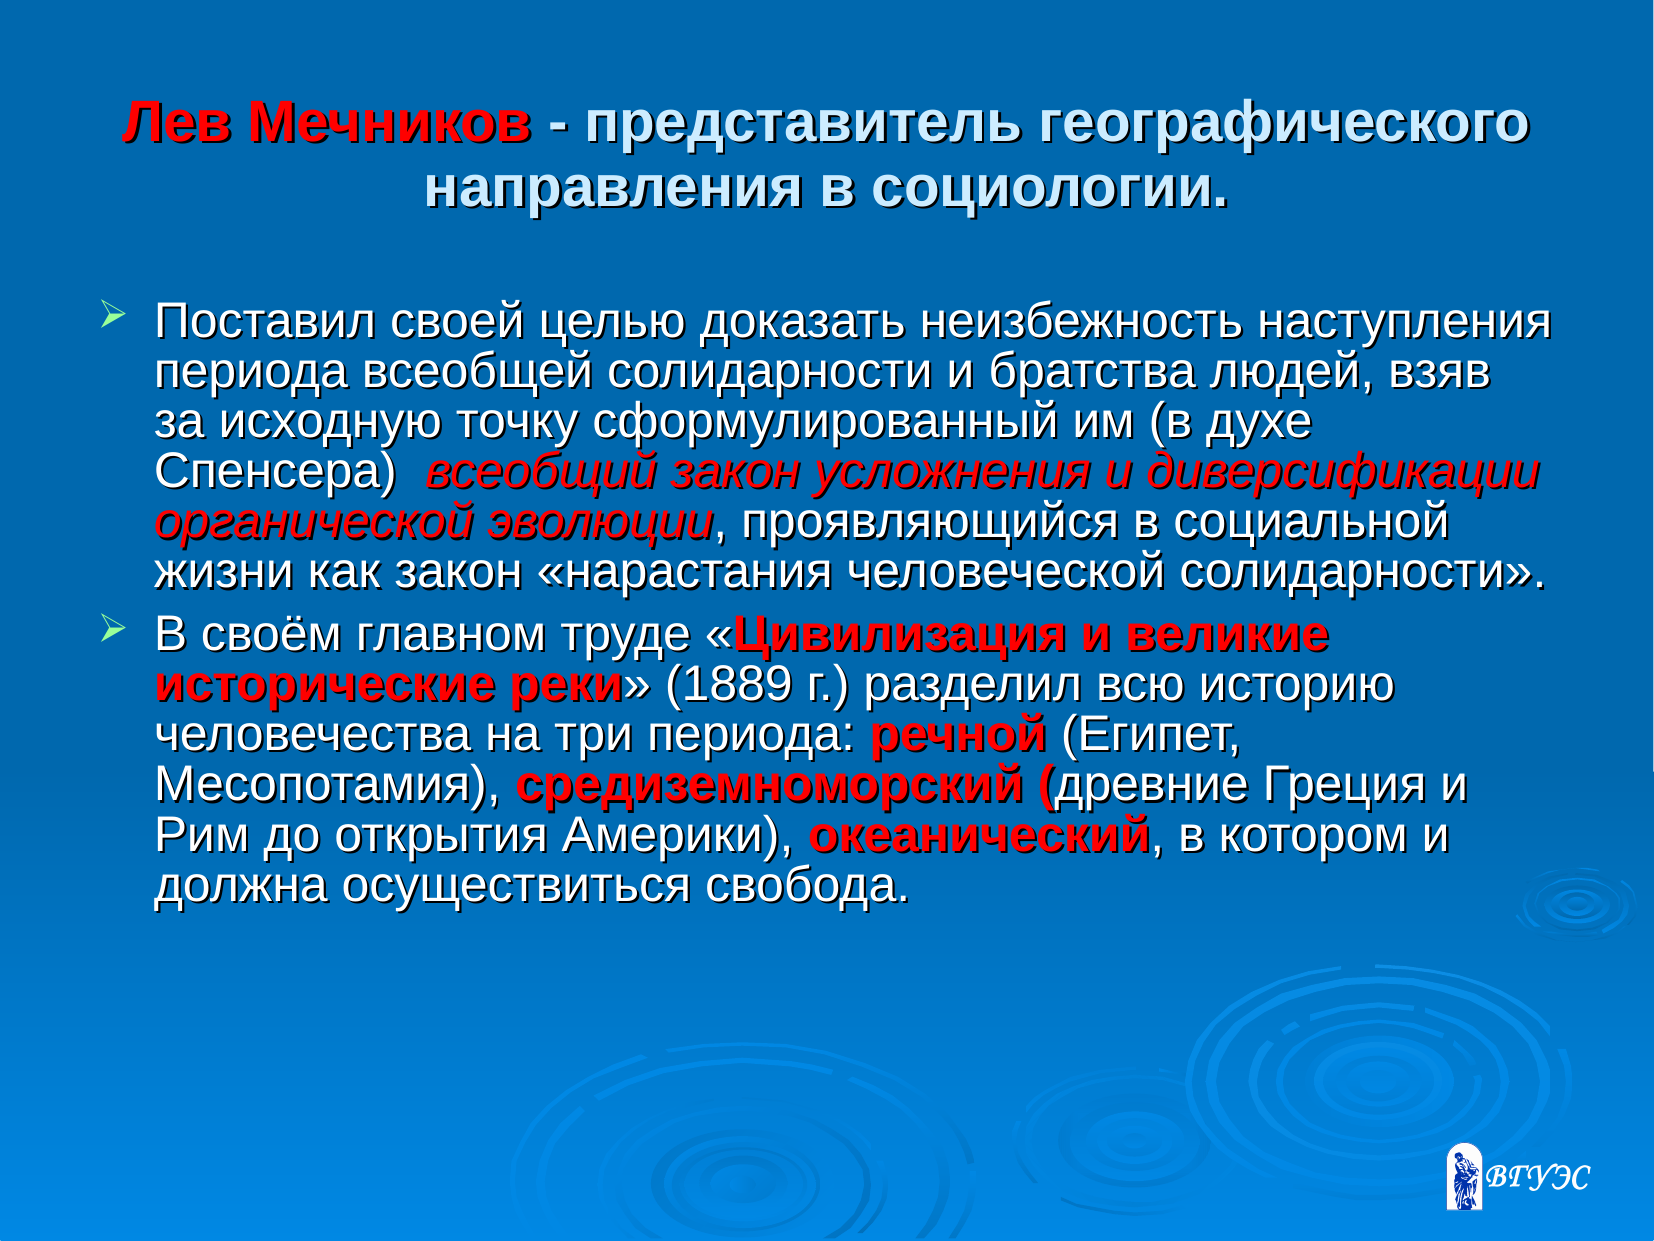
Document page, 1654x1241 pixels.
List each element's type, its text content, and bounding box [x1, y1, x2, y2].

list Поставил своей целью доказать неизбежность наступления периода всеобщей солидарности и братства людей, взяв за исходную точку сформулированный им (в духе Спенсера) всеобщий закон усложнения и диверсификации органической эволюции, проявляющийся в социальной жизни как закон «нарастания человеческой солидарности». В своём главном труде «Цивилизация и великие исторические реки» (1889 г.) разделил всю историю человечества на три периода: речной (Египет, Месопотамия), средиземноморский (древние Греция и Рим до открытия Америки), океанический, в котором и должна осуществиться свобода. [82, 289, 1571, 1108]
picture [1446, 1142, 1592, 1211]
title Лев Мечников - представитель географического направления в социологии. [82, 50, 1571, 257]
